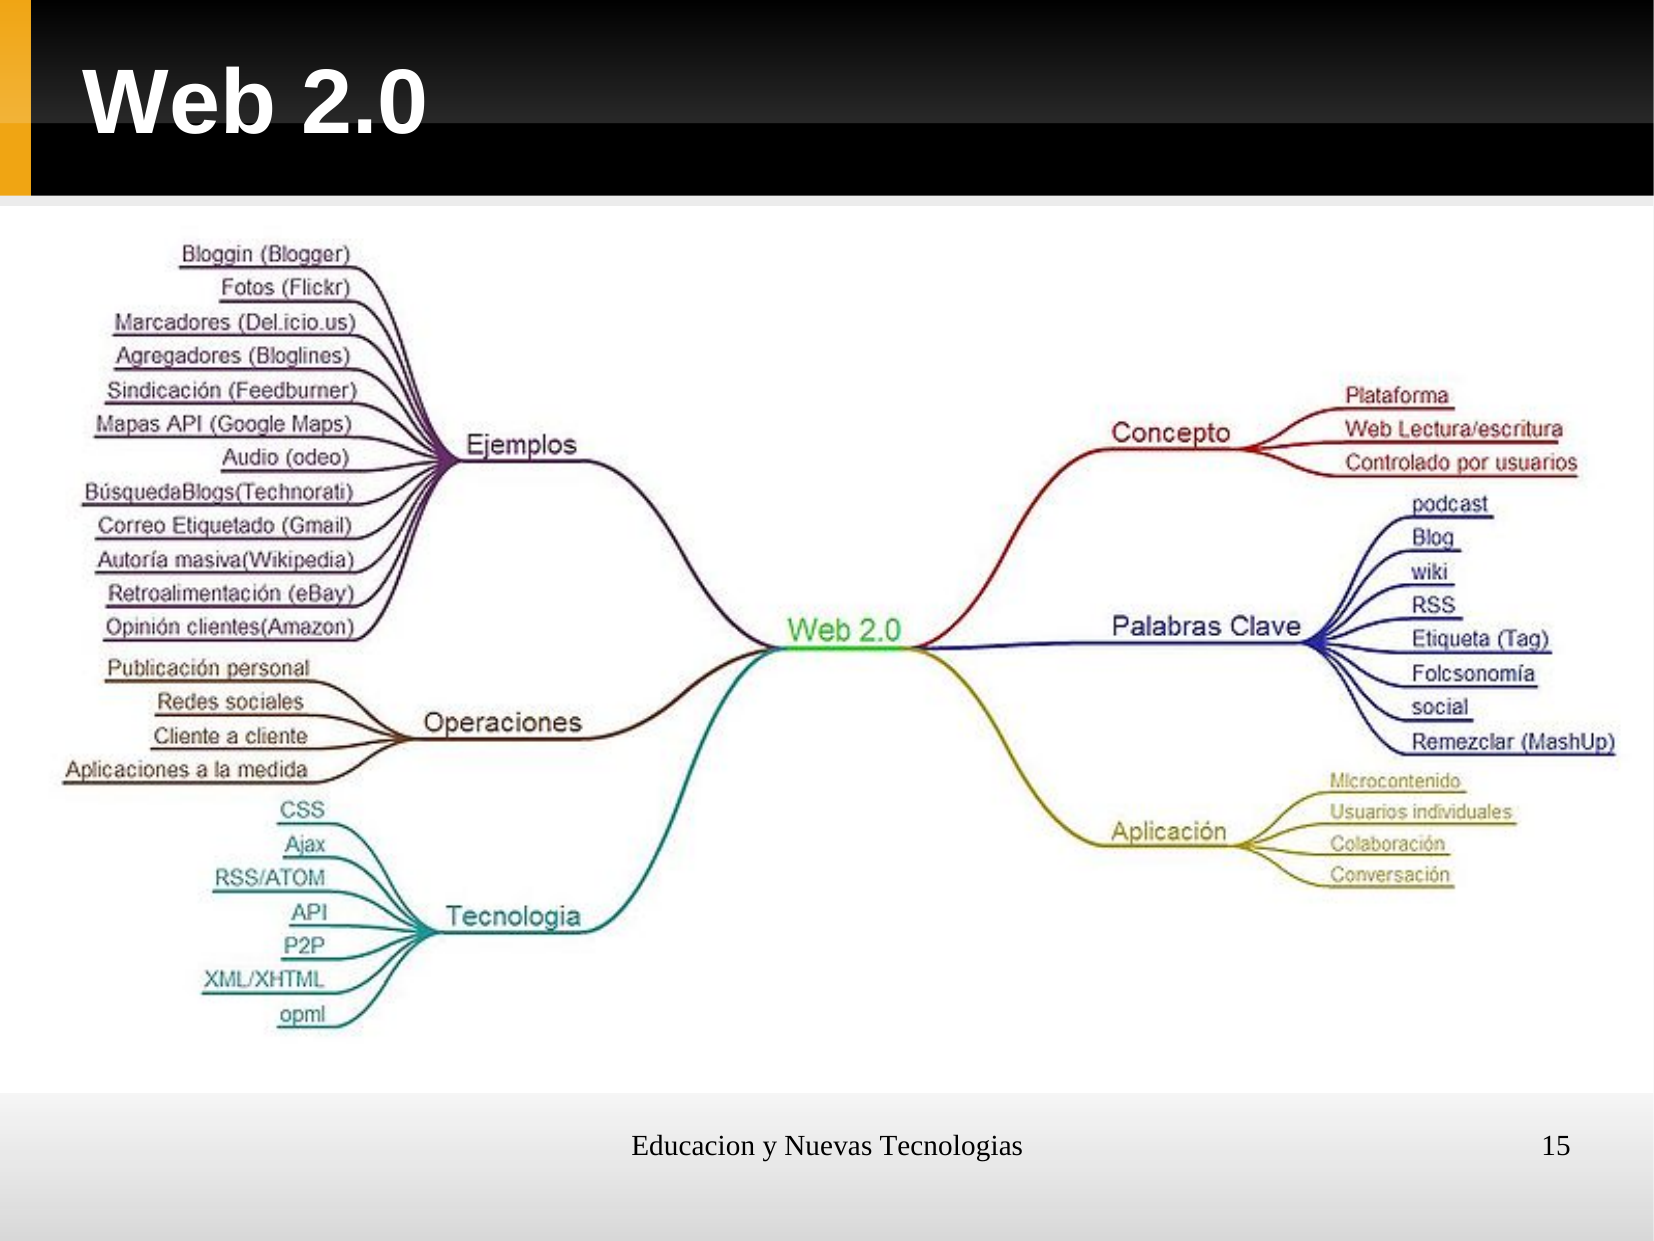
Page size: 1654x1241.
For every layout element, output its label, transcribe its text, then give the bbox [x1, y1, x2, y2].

title Web 2.0 [82, 50, 1571, 206]
picture [0, 0, 1654, 1241]
